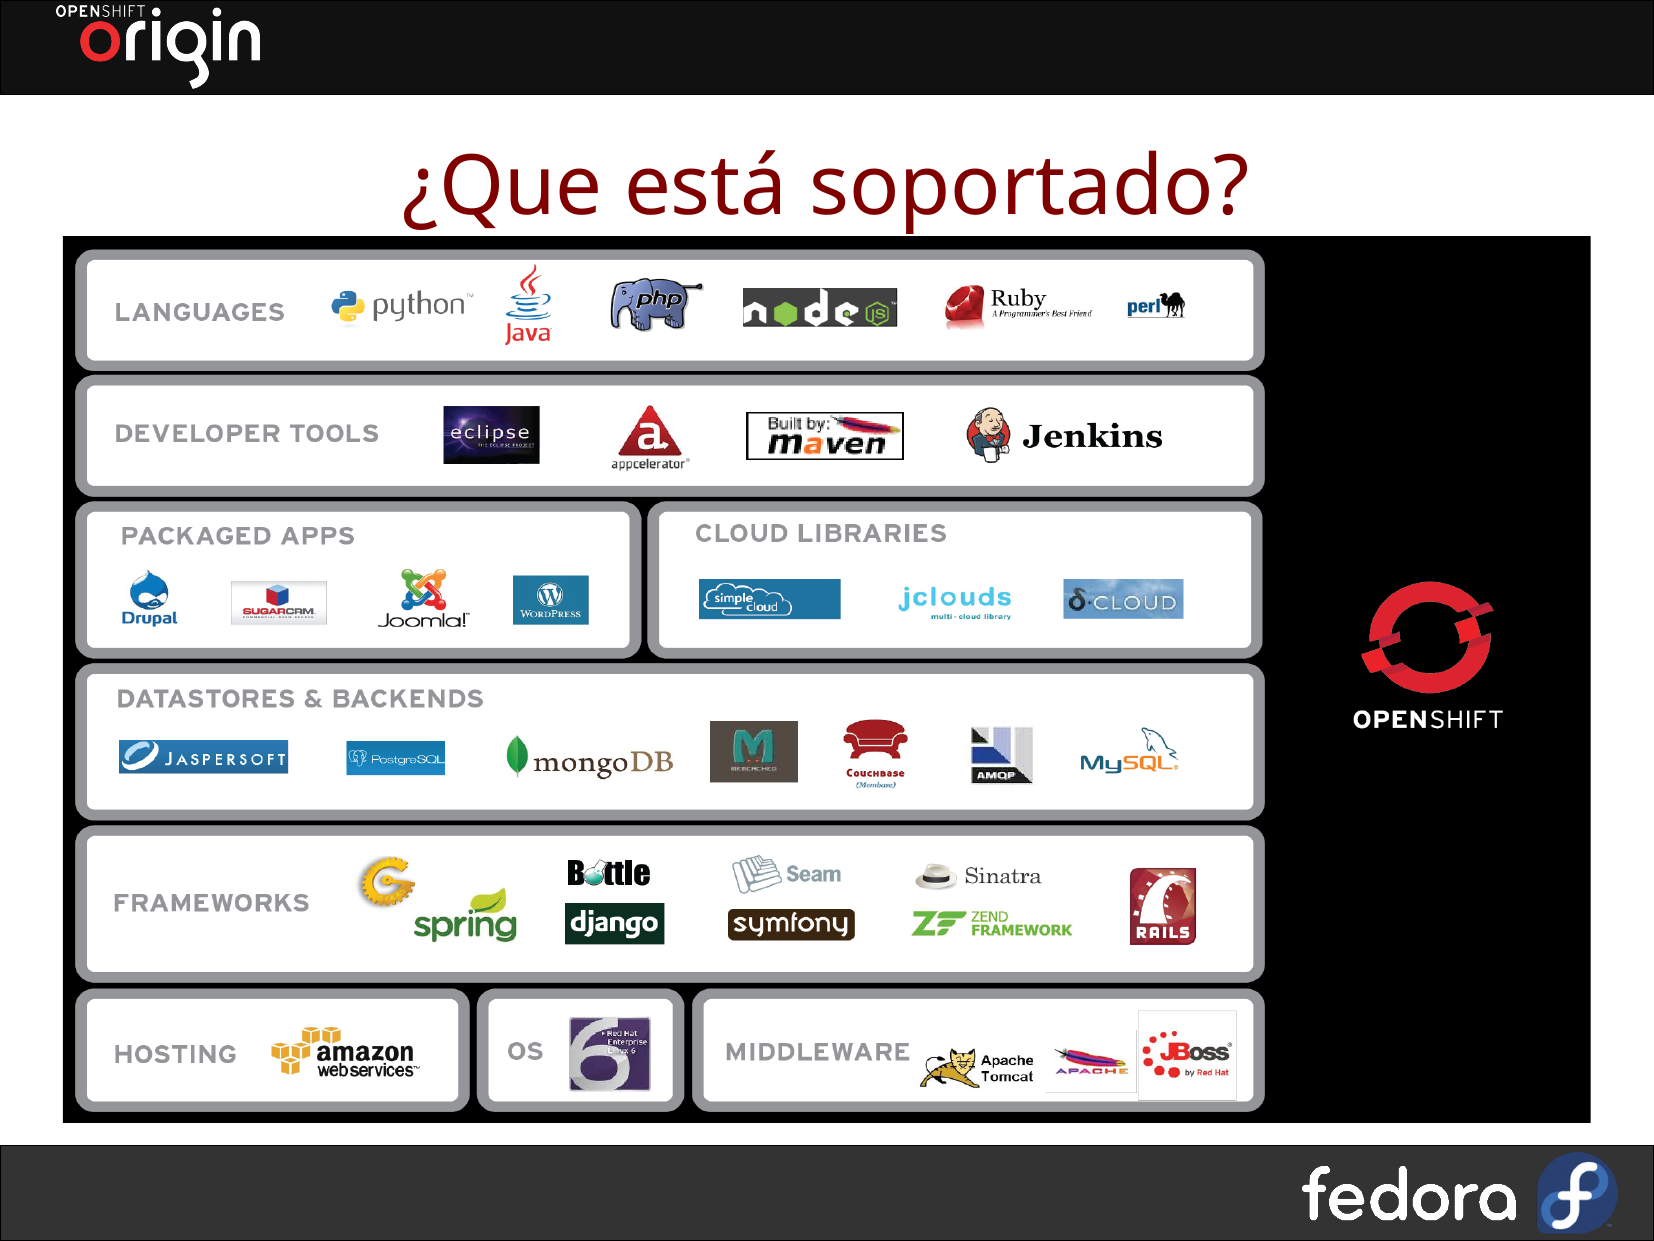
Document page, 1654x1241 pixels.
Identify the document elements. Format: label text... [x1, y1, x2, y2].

picture [56, 5, 260, 89]
title ¿Que está soportado? [82, 78, 1571, 236]
picture [62, 236, 1591, 1123]
picture [1299, 1151, 1619, 1235]
